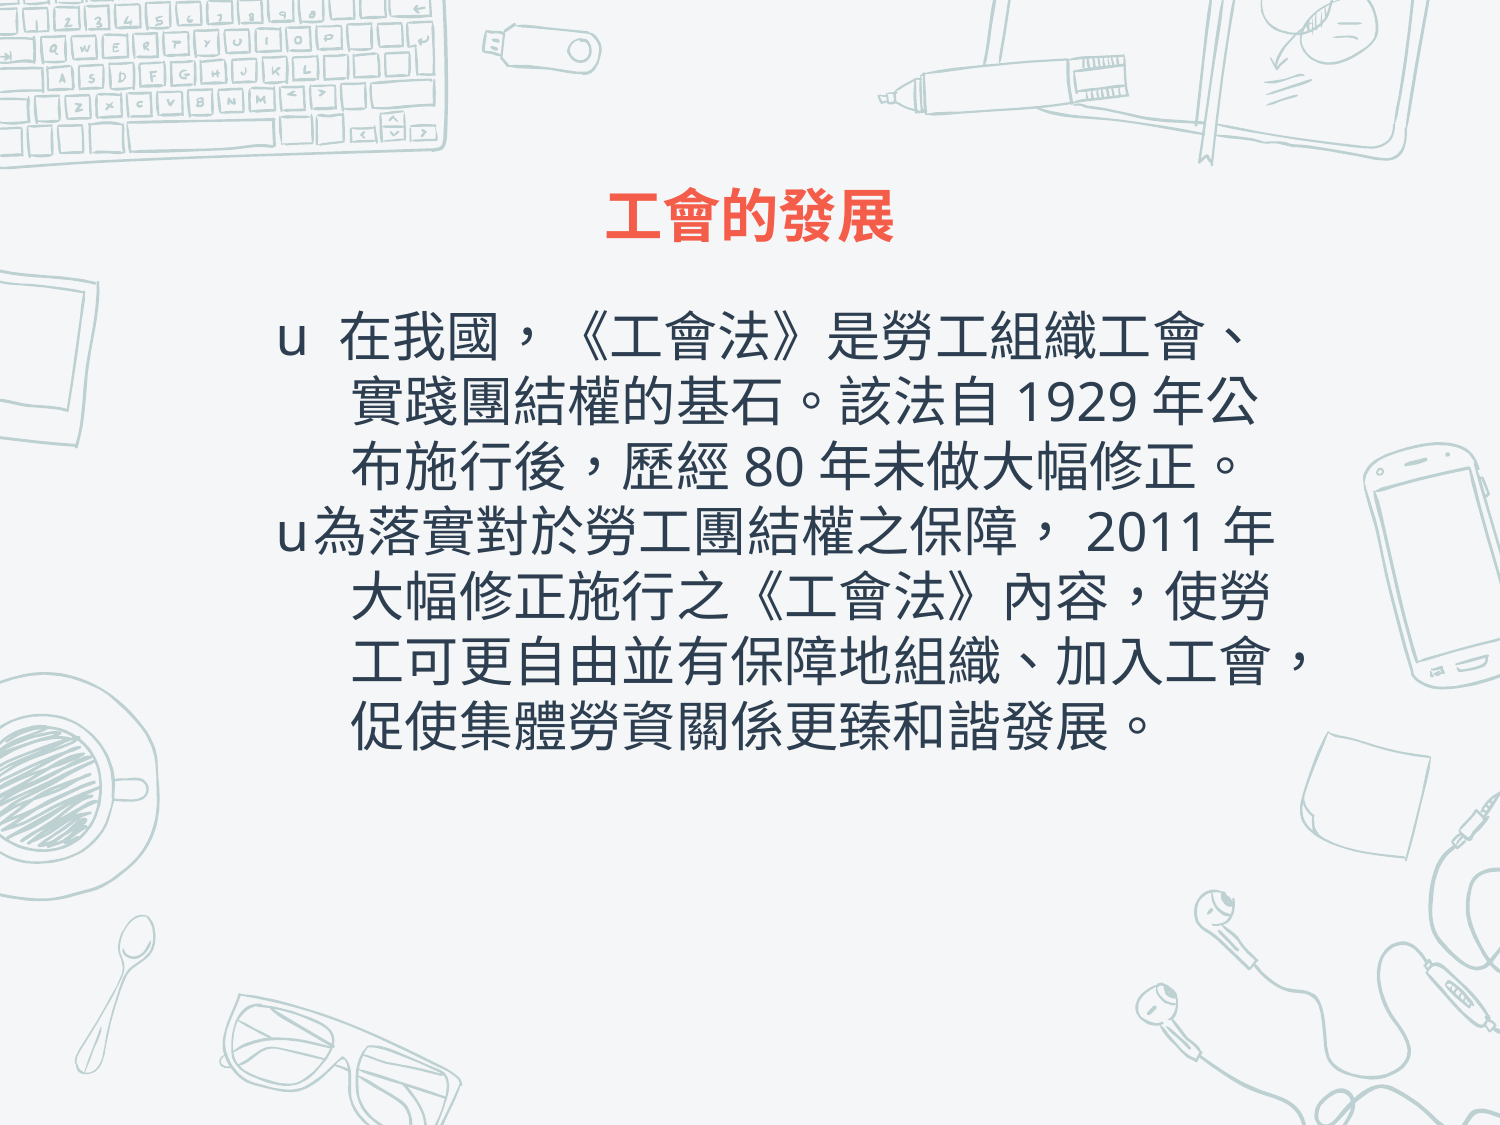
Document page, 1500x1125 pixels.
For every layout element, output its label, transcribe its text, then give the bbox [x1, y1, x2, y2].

title 工會的發展 [185, 136, 1315, 264]
list 在我國，《工會法》是勞工組織工會、實踐團結權的基石。該法自1929年公布施行後，歷經80年未做大幅修正。 為落實對於勞工團結權之保障，2011年大幅修正施行之《工會法》內容，使勞工可更自由並有保障地組織、加入工會，促使集體勞資關係更臻和諧發展。 [185, 287, 1315, 1053]
